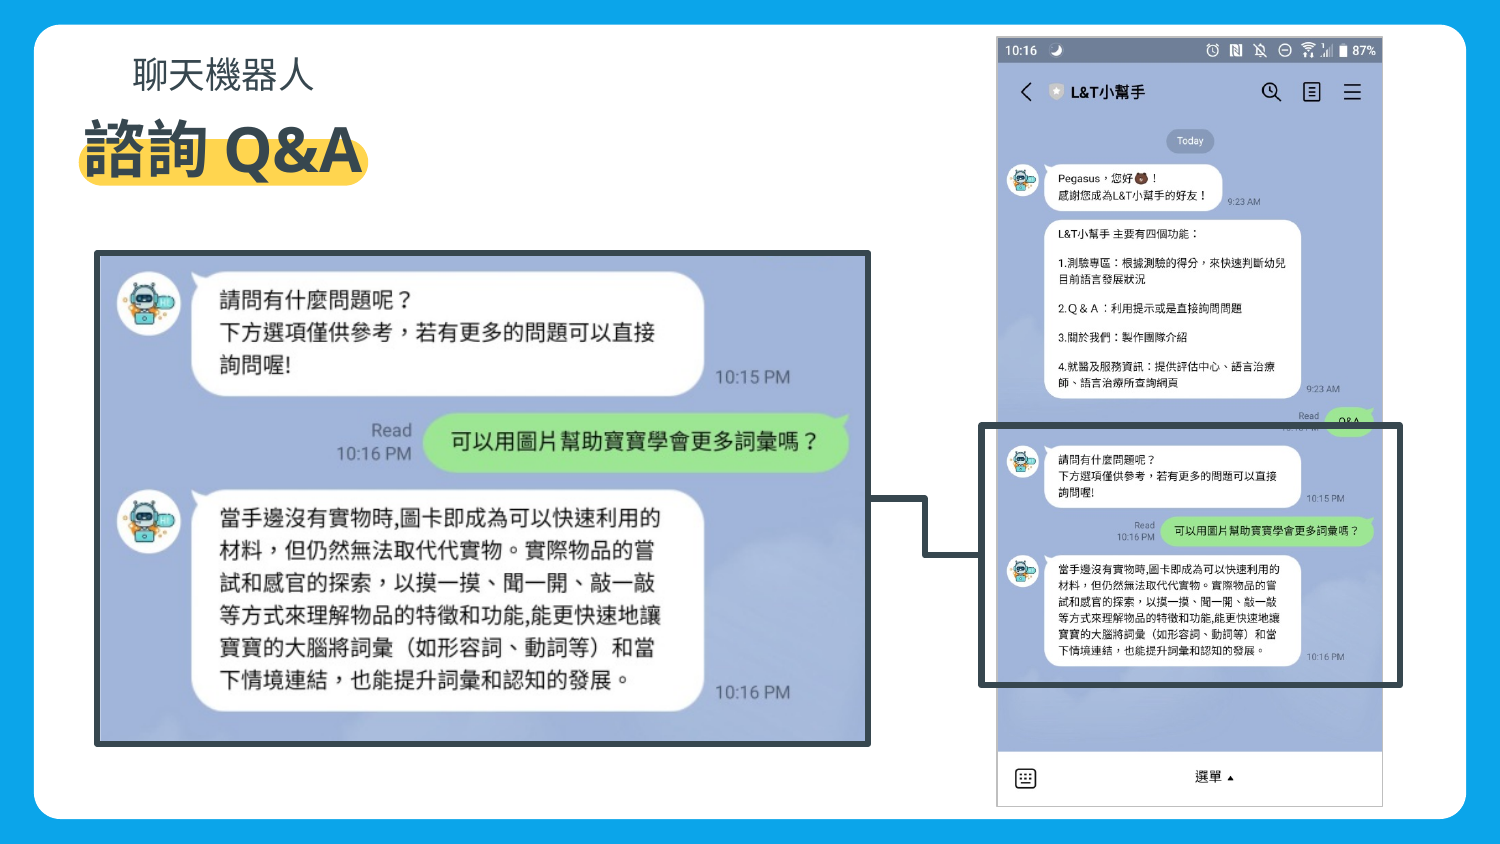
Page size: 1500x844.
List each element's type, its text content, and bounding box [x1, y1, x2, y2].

list 聊天機器人 [93, 43, 354, 103]
picture [998, 429, 1382, 682]
picture [998, 38, 1382, 422]
picture [998, 688, 1382, 806]
list 諮詢Q&A [64, 111, 383, 194]
picture [100, 256, 866, 741]
